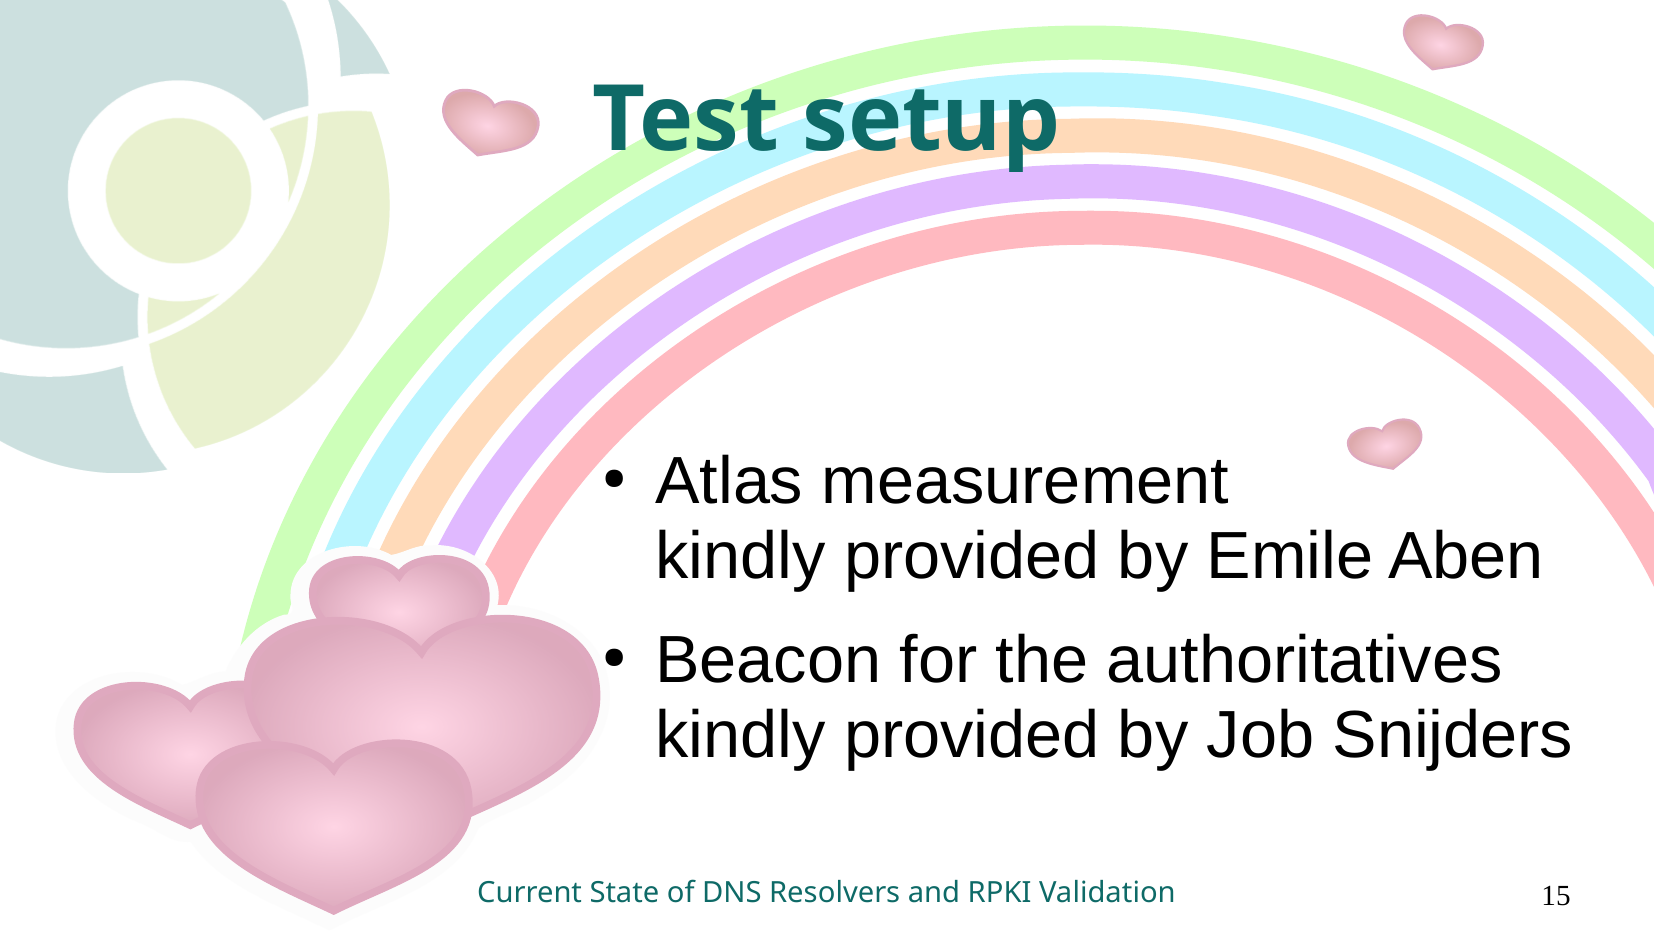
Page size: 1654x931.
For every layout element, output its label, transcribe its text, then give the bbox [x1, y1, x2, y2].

title Test setup [82, 37, 1571, 193]
list Atlas measurement kindly provided by Emile Aben Beacon for the authoritatives kindly provided by Job Snijders [584, 442, 1636, 781]
picture [47, 0, 1654, 931]
